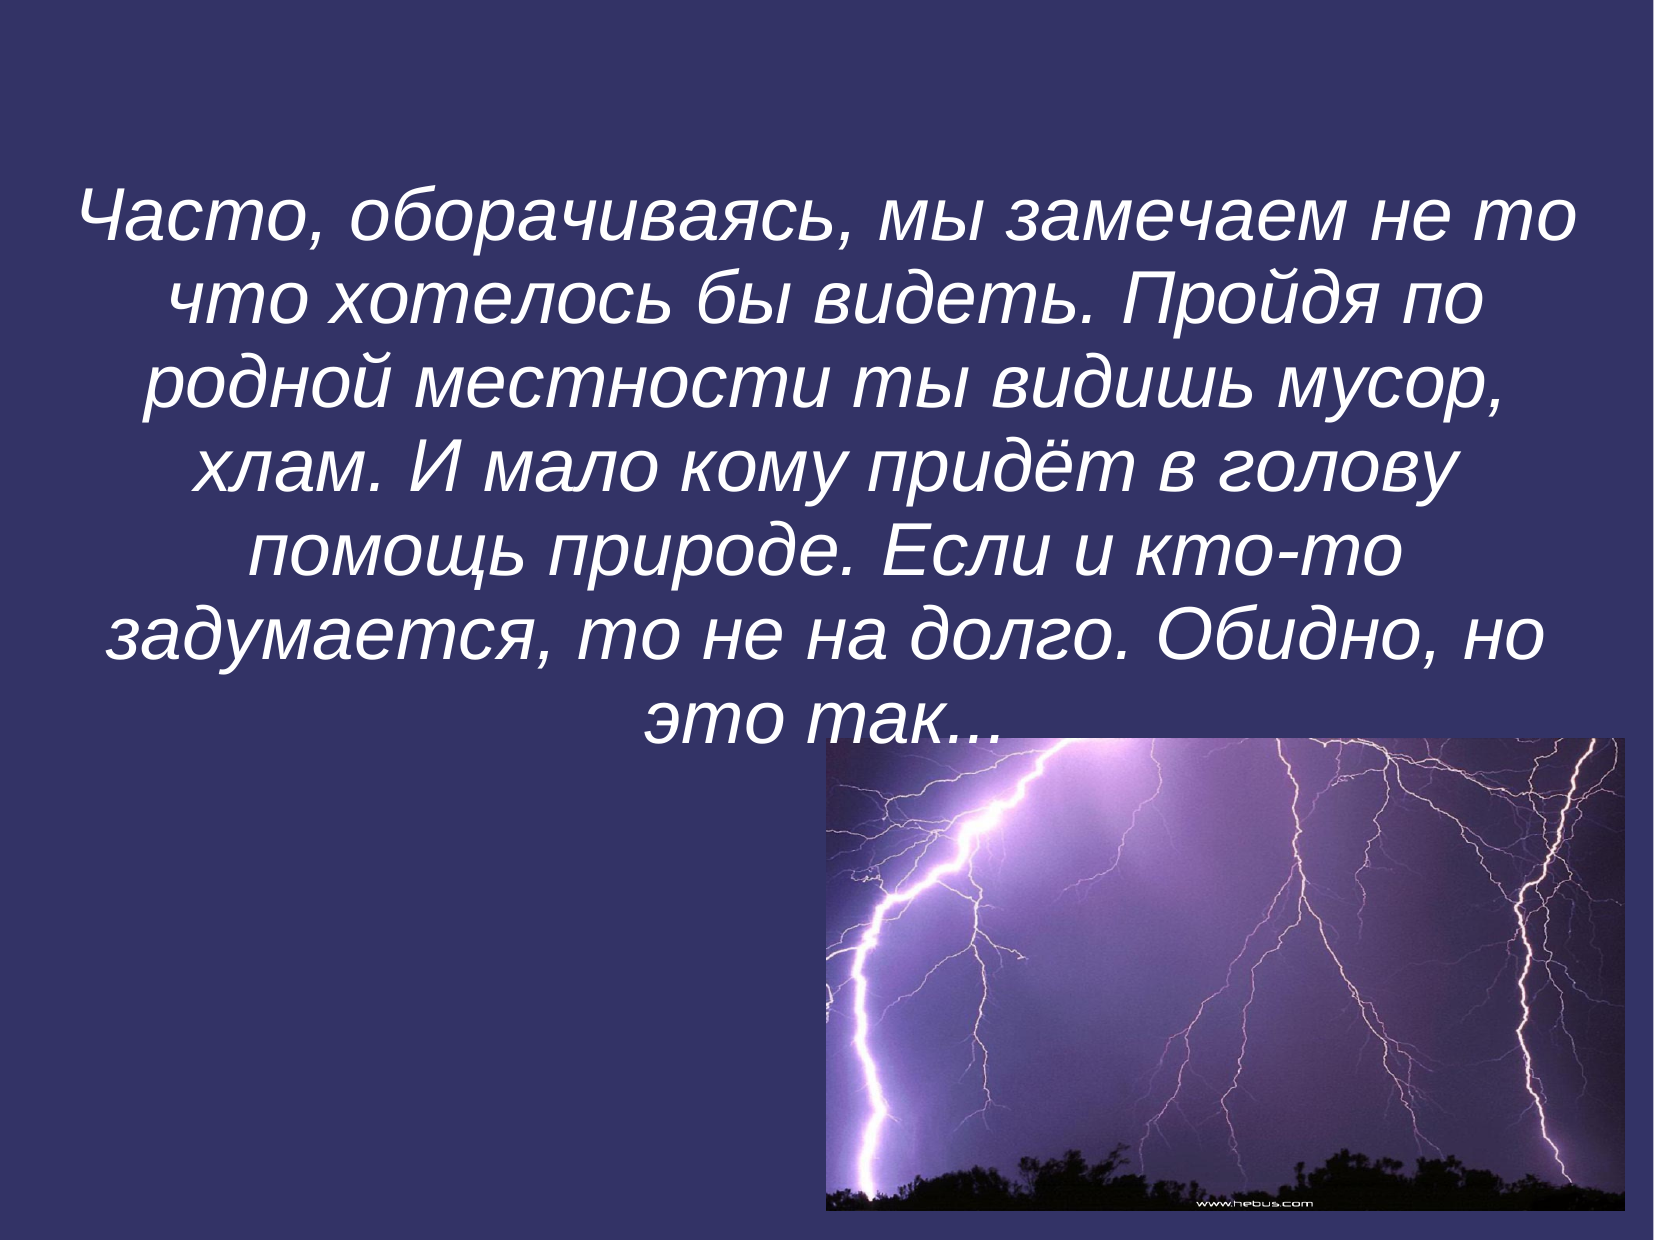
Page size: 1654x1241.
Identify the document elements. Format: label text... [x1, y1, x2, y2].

picture [826, 738, 1625, 1211]
subtitle Часто, оборачиваясь, мы замечаем не то что хотелось бы видеть. Пройдя по родной местности ты видишь мусор, хлам. И мало кому придёт в голову помощь природе. Если и кто-то задумается, то не на долго. Обидно, но это так... [59, 206, 1595, 1004]
